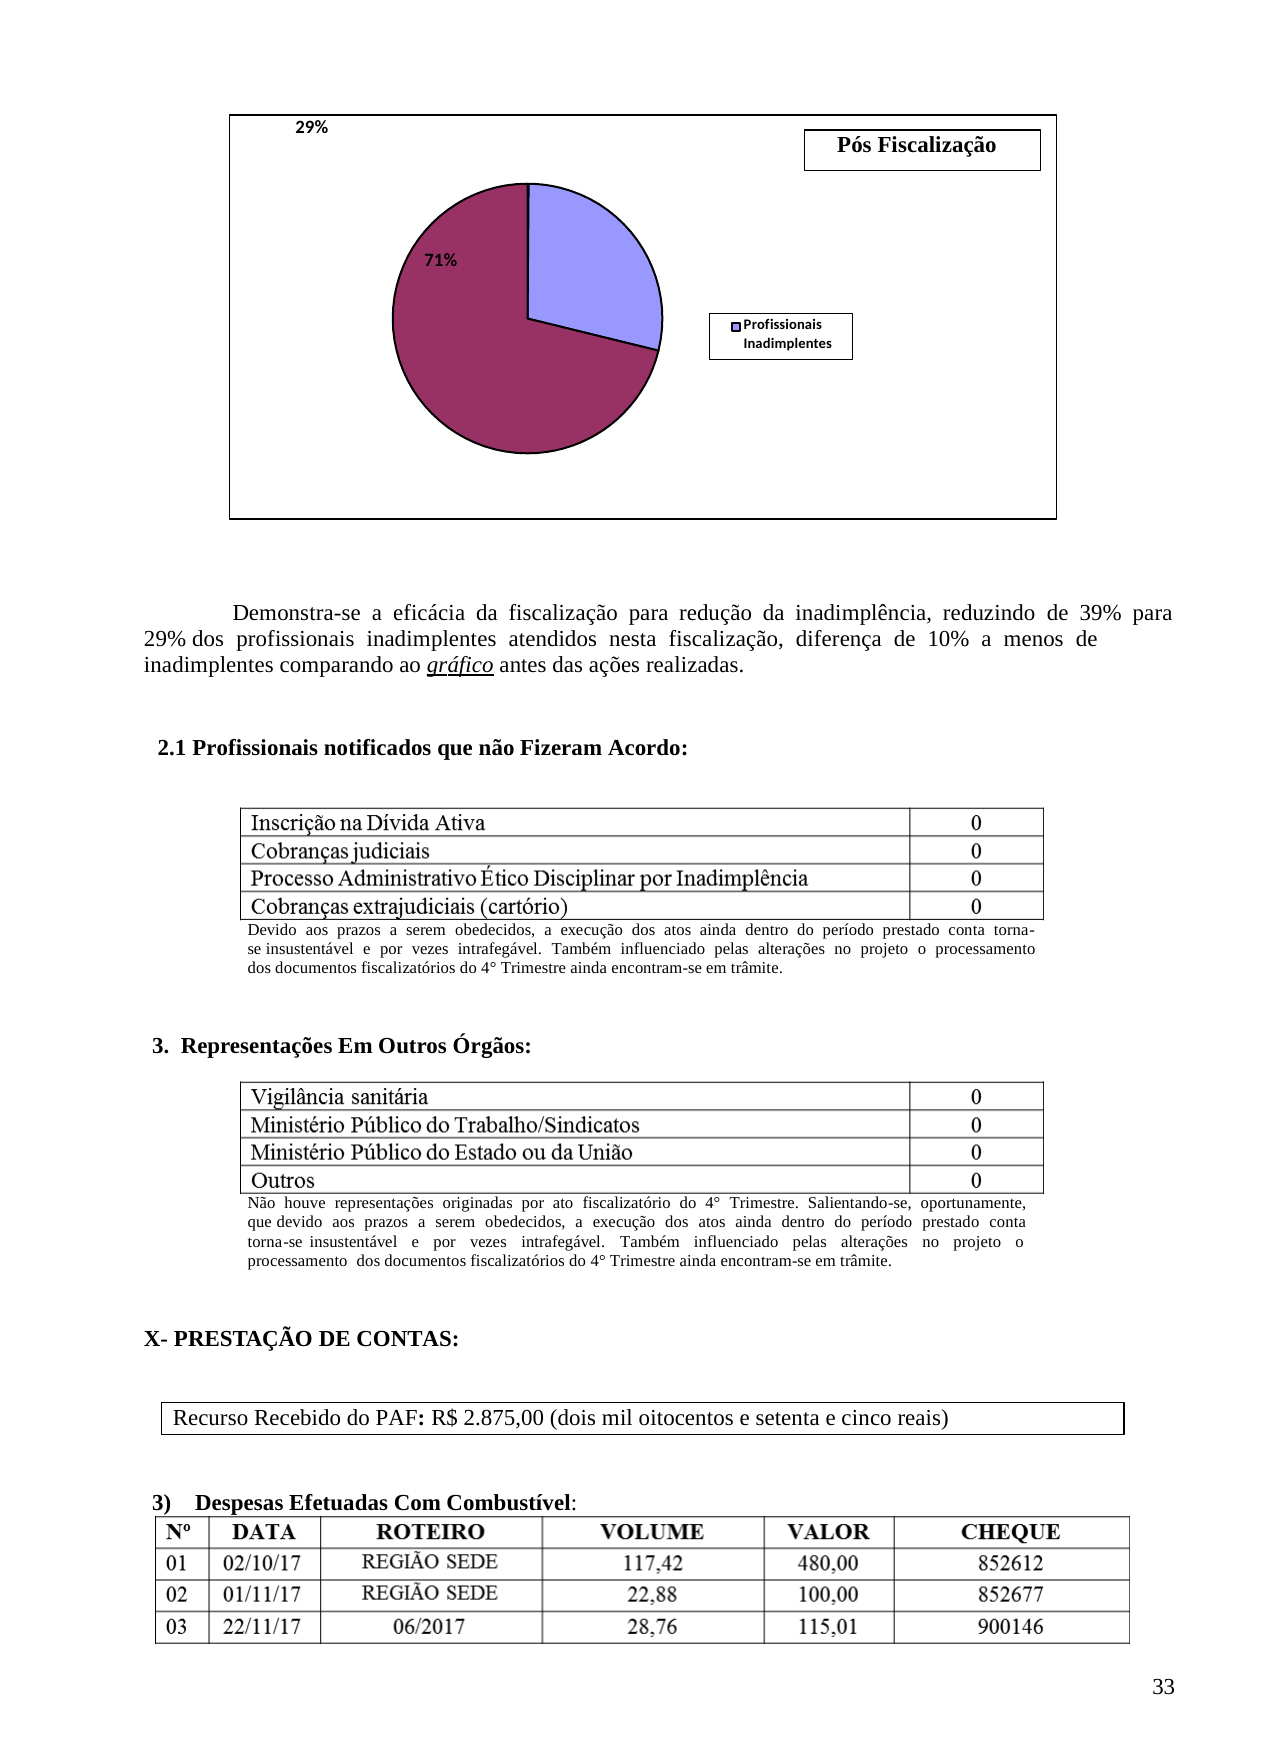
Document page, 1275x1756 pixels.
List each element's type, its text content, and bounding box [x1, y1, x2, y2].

text_box Não houve representações originadas por ato fiscalizatório do 4° Trimestre. Salientando-se, oportunamente, que devido aos prazos a serem obedecidos, a execução dos atos ainda dentro do período prestado conta torna-se insustentável e por vezes intrafegável. Também influenciado pelas alterações no projeto o processamento dos documentos fiscalizatórios do 4° Trimestre ainda encontram-se em trâmite. [245, 1208, 1041, 1272]
picture [240, 802, 1044, 935]
text_box 3) Despesas Efetuadas Com Combustível: [149, 1487, 578, 1516]
text_box 31 [1143, 1671, 1176, 1705]
text_box 3. Representações Em Outros Órgãos: [149, 1030, 534, 1059]
text_box Recurso Recebido do PAF: R$ 2.875,00 (dois mil oitocentos e setenta e cinco reais) [161, 1402, 1124, 1435]
text_box Demonstra-se a eficácia da fiscalização para redução da inadimplência, reduzindo de 39% para 29% dos profissionais inadimplentes atendidos nesta fiscalização, diferença de 10% a menos de inadimplentes comparando ao gráfico antes das ações realizadas. 2.1 Profissionais notificados que não Fizeram Acordo: [141, 599, 1174, 759]
text_box Profissionais Inadimplentes [708, 313, 852, 360]
text_box Devido aos prazos a serem obedecidos, a execução dos atos ainda dentro do período prestado conta torna-se insustentável e por vezes intrafegável. Também influenciado pelas alterações no projeto o processamento dos documentos fiscalizatórios do 4° Trimestre ainda encontram-se em trâmite. [245, 935, 1041, 980]
picture [155, 1509, 1130, 1654]
text_box 29% 71% [229, 114, 1057, 520]
picture [240, 1075, 1044, 1208]
text_box Pós Fiscalização [804, 130, 1041, 171]
text_box X- PRESTAÇÃO DE CONTAS: [141, 1323, 464, 1351]
